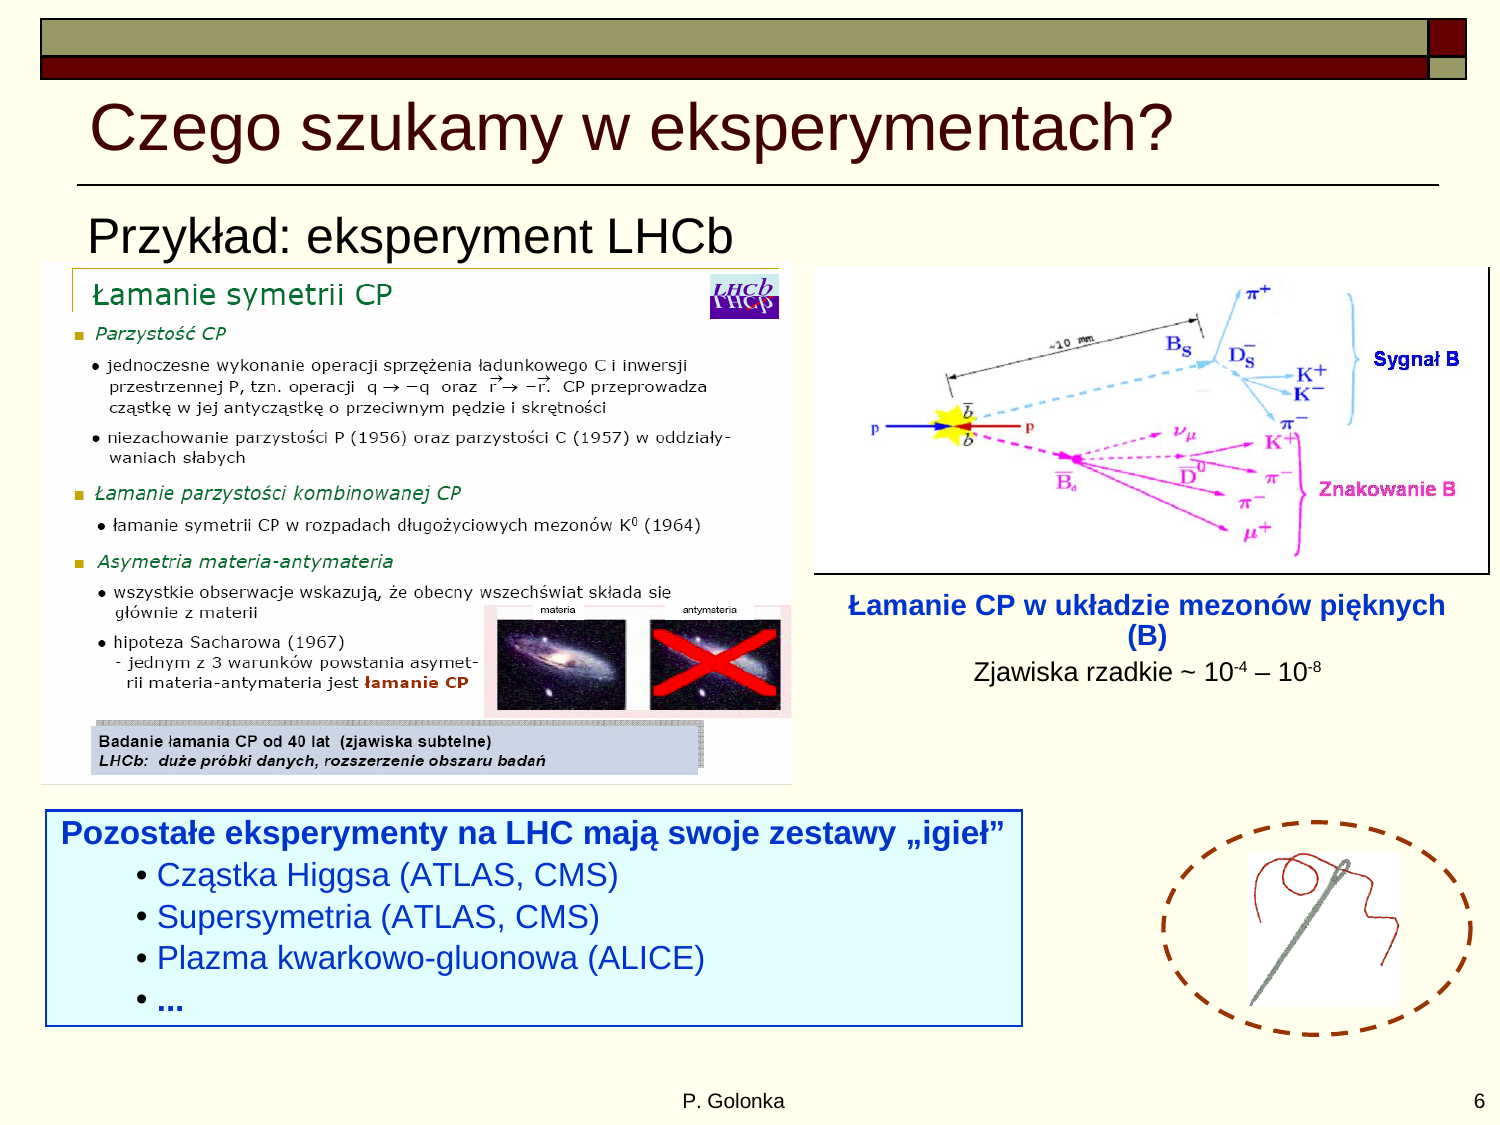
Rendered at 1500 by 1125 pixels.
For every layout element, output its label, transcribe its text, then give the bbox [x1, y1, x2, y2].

text_box Pozostałe eksperymenty na LHC mają swoje zestawy „igieł” Cząstka Higgsa (ATLAS, CMS) Supersymetria (ATLAS, CMS) Plazma kwarkowo-gluonowa (ALICE) ... [46, 810, 1022, 1026]
picture [1248, 852, 1400, 1007]
text_box Łamanie CP w układzie mezonów pięknych (B) Zjawiska rzadkie ~ 10-4 – 10-8 [813, 584, 1482, 695]
picture [41, 261, 792, 785]
text_box Przykład: eksperyment LHCb [72, 200, 750, 272]
picture [814, 267, 1490, 575]
title Czego szukamy w eksperymentach? [75, 61, 1426, 173]
